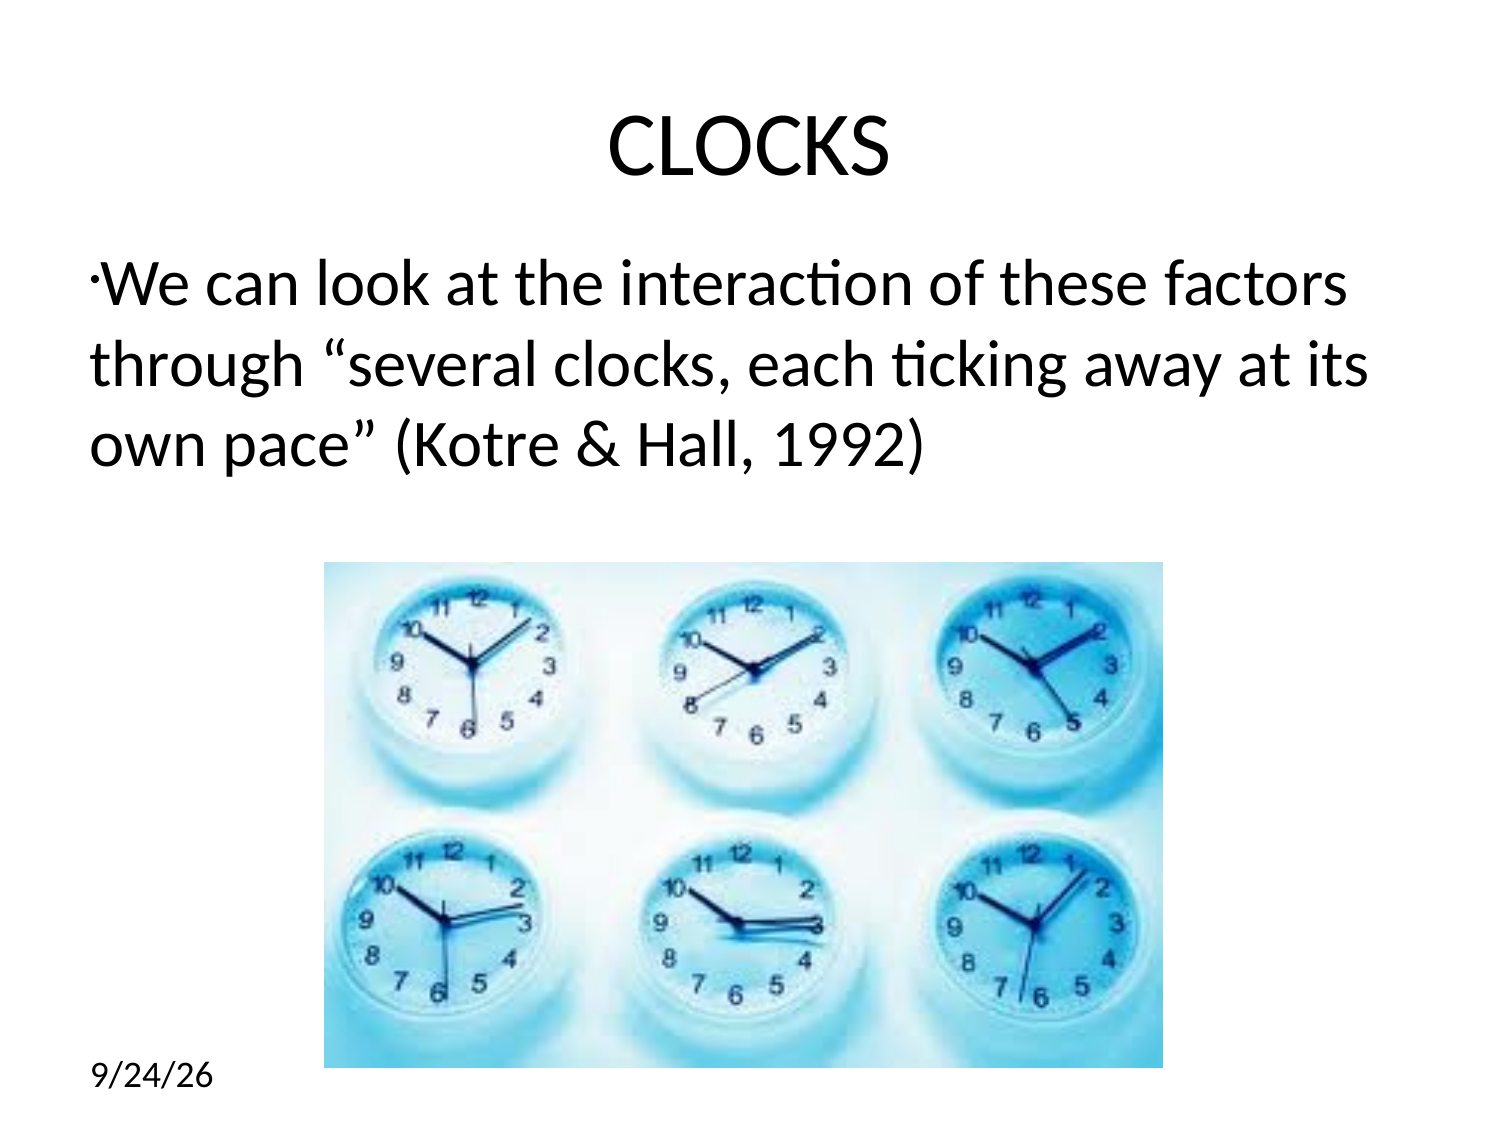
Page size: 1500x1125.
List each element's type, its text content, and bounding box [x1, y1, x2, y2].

picture [324, 562, 1163, 1068]
title CLOCKS [75, 45, 1425, 231]
list We can look at the interaction of these factors through “several clocks, each ticking away at its own pace” (Kotre & Hall, 1992) [75, 231, 1425, 1005]
text_box 11/5/2020 [75, 1042, 425, 1103]
